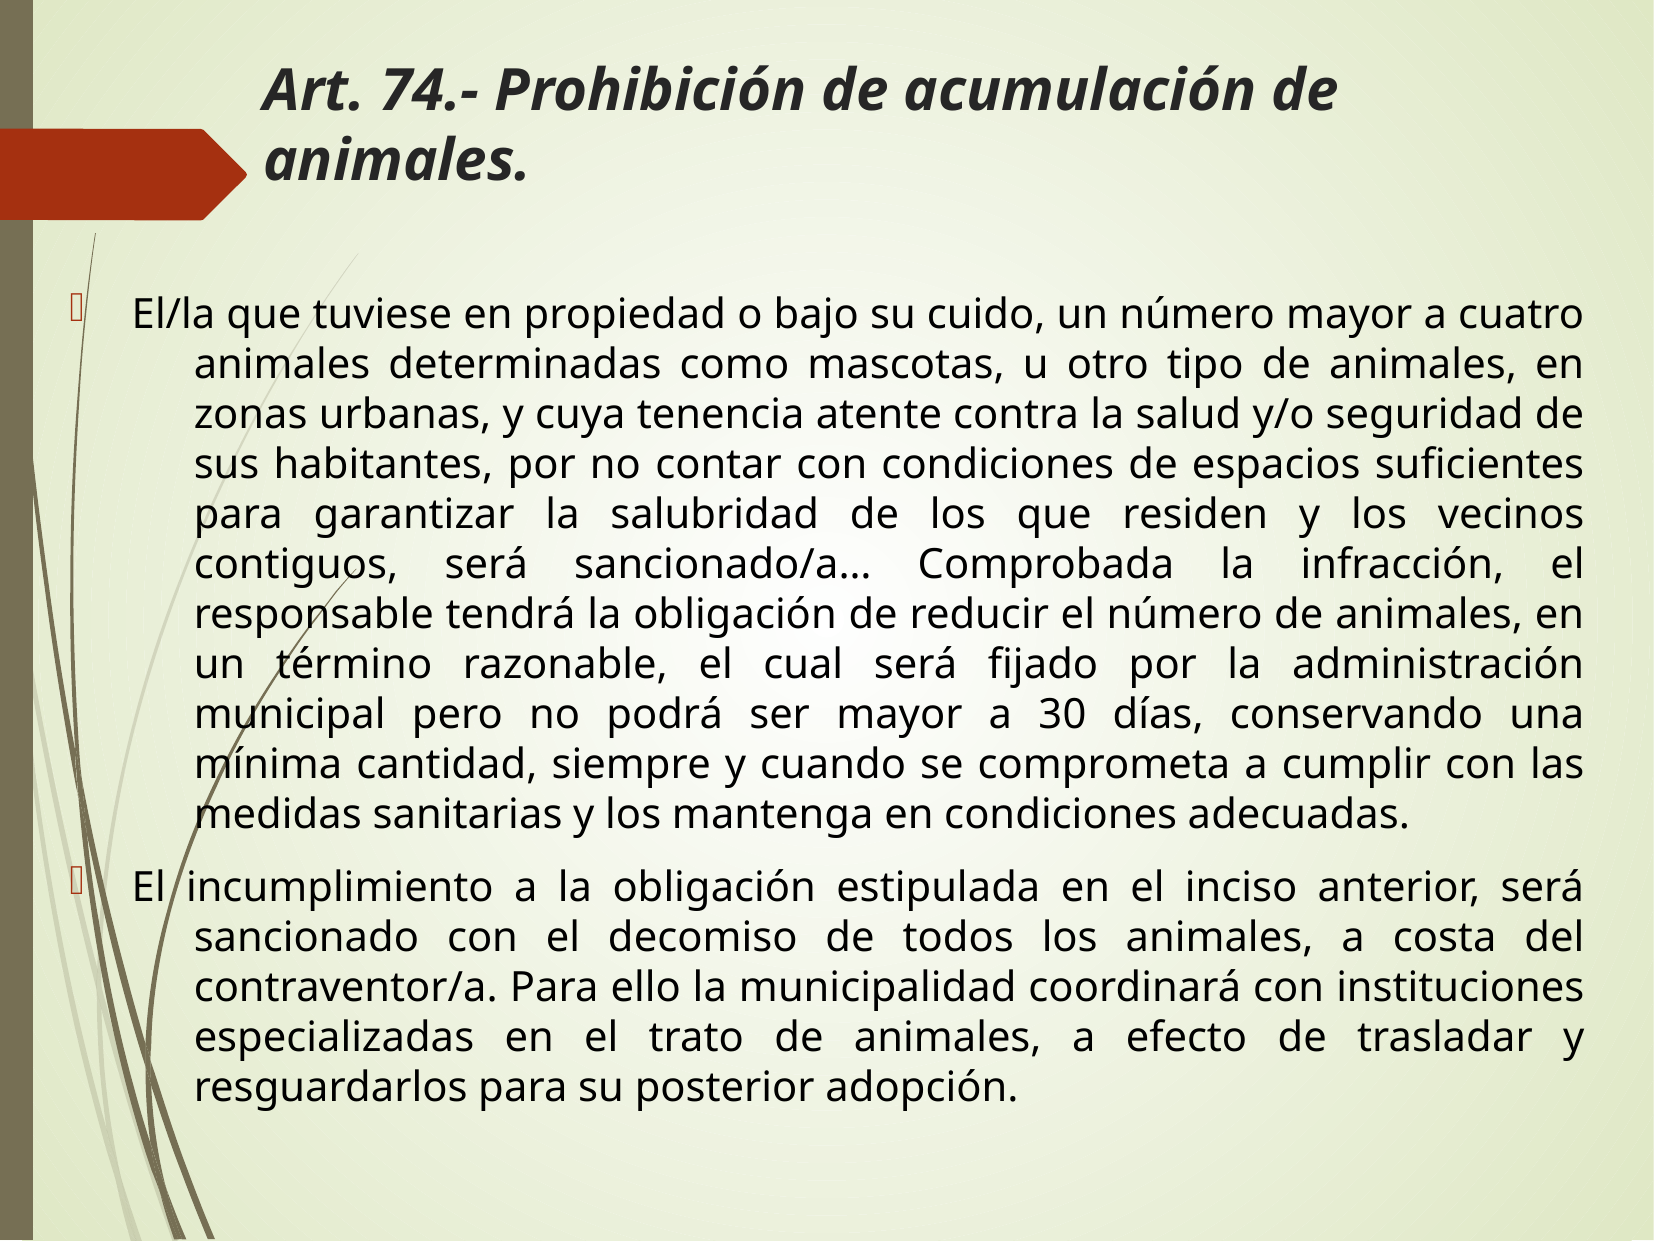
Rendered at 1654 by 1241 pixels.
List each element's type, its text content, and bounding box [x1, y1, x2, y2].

title Art. 74.- Prohibición de acumulación de animales. [248, 44, 1621, 252]
subtitle El/la que tuviese en propiedad o bajo su cuido, un número mayor a cuatro animales determinadas como mascotas, u otro tipo de animales, en zonas urbanas, y cuya tenencia atente contra la salud y/o seguridad de sus habitantes, por no contar con condiciones de espacios suficientes para garantizar la salubridad de los que residen y los vecinos contiguos, será sancionado/a… Comprobada la infracción, el responsable tendrá la obligación de reducir el número de animales, en un término razonable, el cual será fijado por la administración municipal pero no podrá ser mayor a 30 días, conservando una mínima cantidad, siempre y cuando se comprometa a cumplir con las medidas sanitarias y los mantenga en condiciones adecuadas. El incumplimiento a la obligación estipulada en el inciso anterior, será sancionado con el decomiso de todos los animales, a costa del contraventor/a. Para ello la municipalidad coordinará con instituciones especializadas en el trato de animales, a efecto de trasladar y resguardarlos para su posterior adopción. [54, 275, 1600, 1122]
